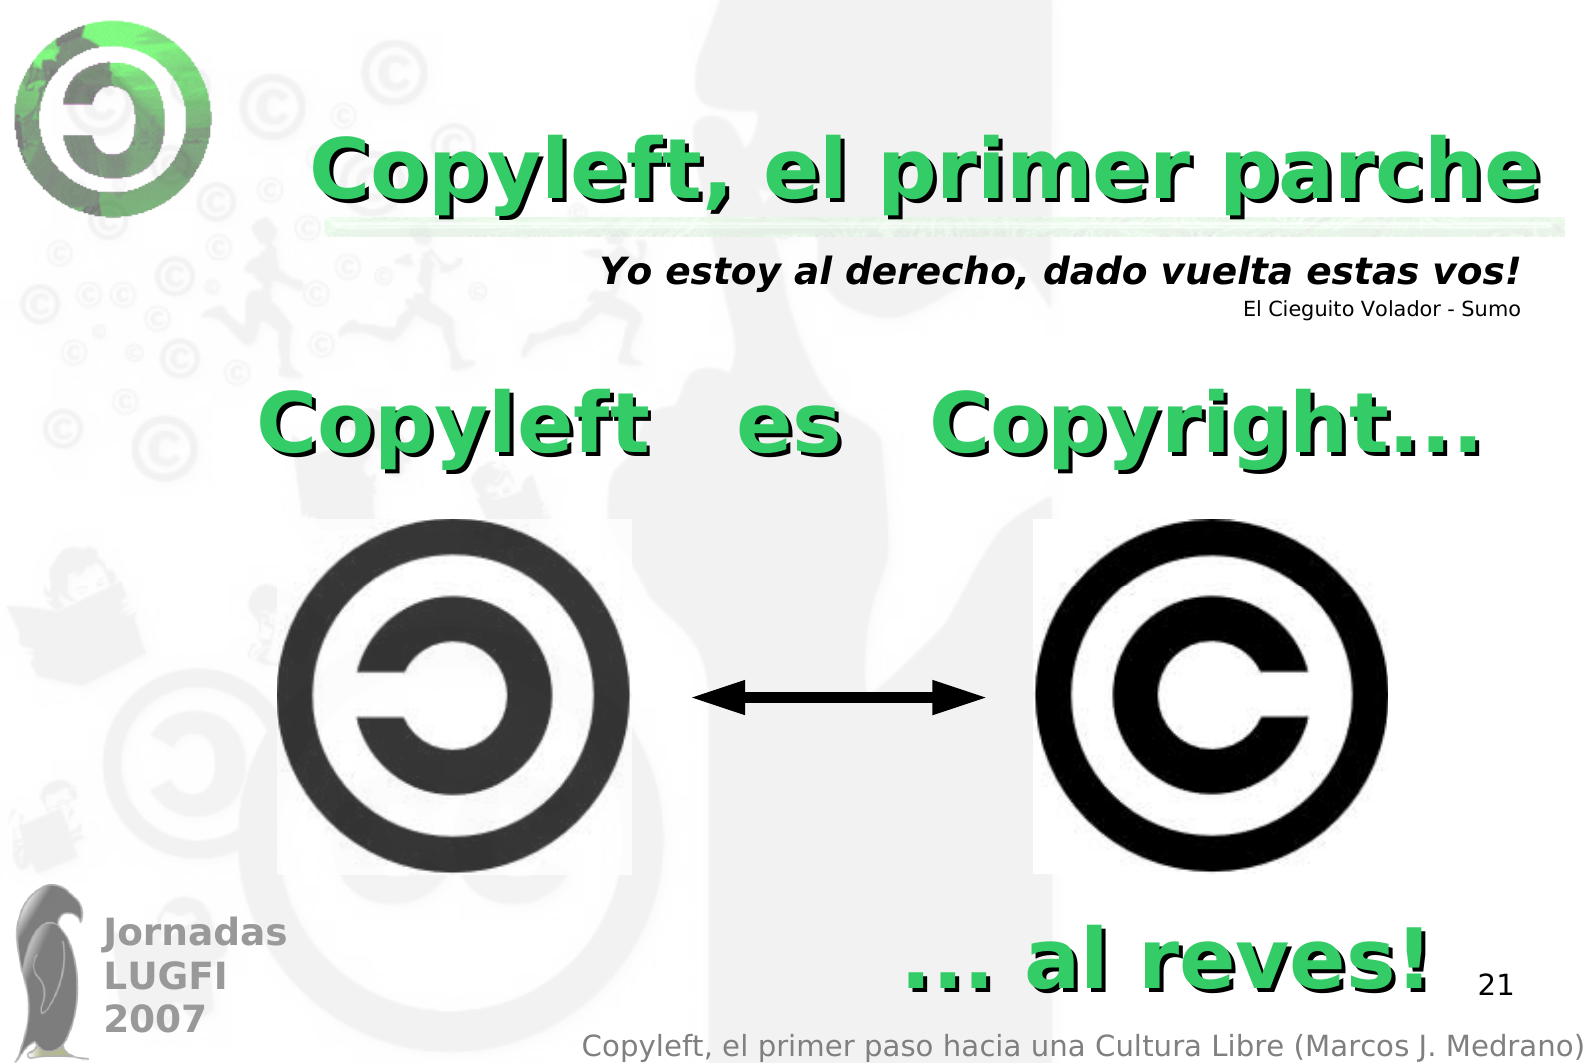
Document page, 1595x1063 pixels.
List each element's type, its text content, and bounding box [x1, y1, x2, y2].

text_box Copyleft, el primer parche [295, 114, 1589, 233]
text_box ... al reves! [885, 903, 1536, 1016]
picture [1033, 519, 1388, 875]
text_box Copyleft es Copyright... [242, 324, 1595, 502]
picture [277, 519, 632, 875]
text_box El Cieguito Volador - Sumo [1228, 290, 1565, 330]
text_box Yo estoy al derecho, dado vuelta estas vos! [584, 242, 1583, 301]
